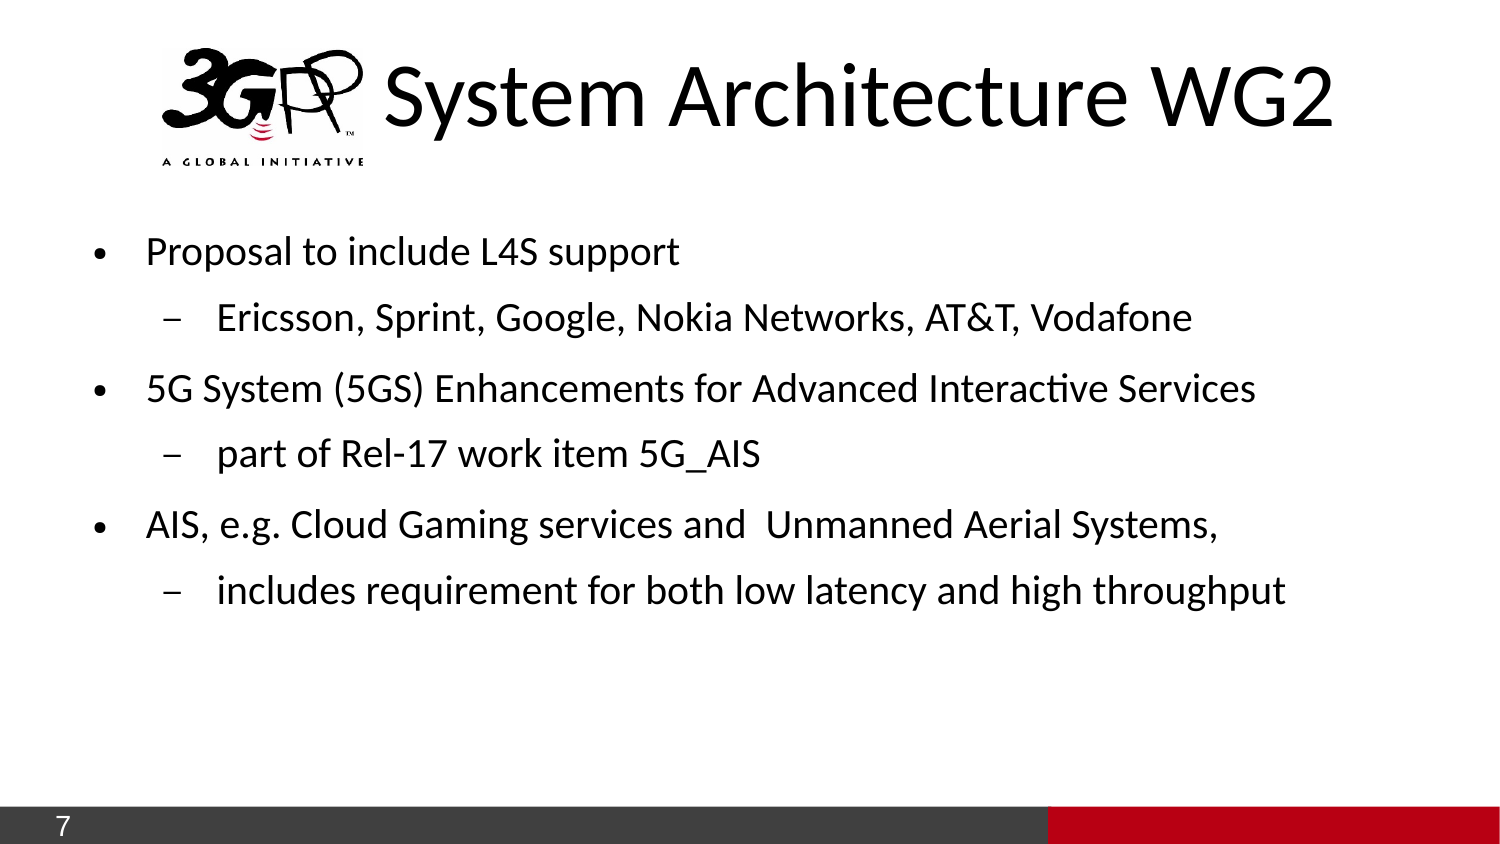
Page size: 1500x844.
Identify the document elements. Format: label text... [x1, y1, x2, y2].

list Proposal to include L4S support Ericsson, Sprint, Google, Nokia Networks, AT&T, Vodafone 5G System (5GS) Enhancements for Advanced Interactive Services part of Rel-17 work item 5G_AIS AIS, e.g. Cloud Gaming services and Unmanned Aerial Systems, includes requirement for both low latency and high throughput [75, 234, 1425, 687]
title 3GPP System Architecture WG2 [75, 33, 1425, 175]
picture [162, 48, 363, 166]
